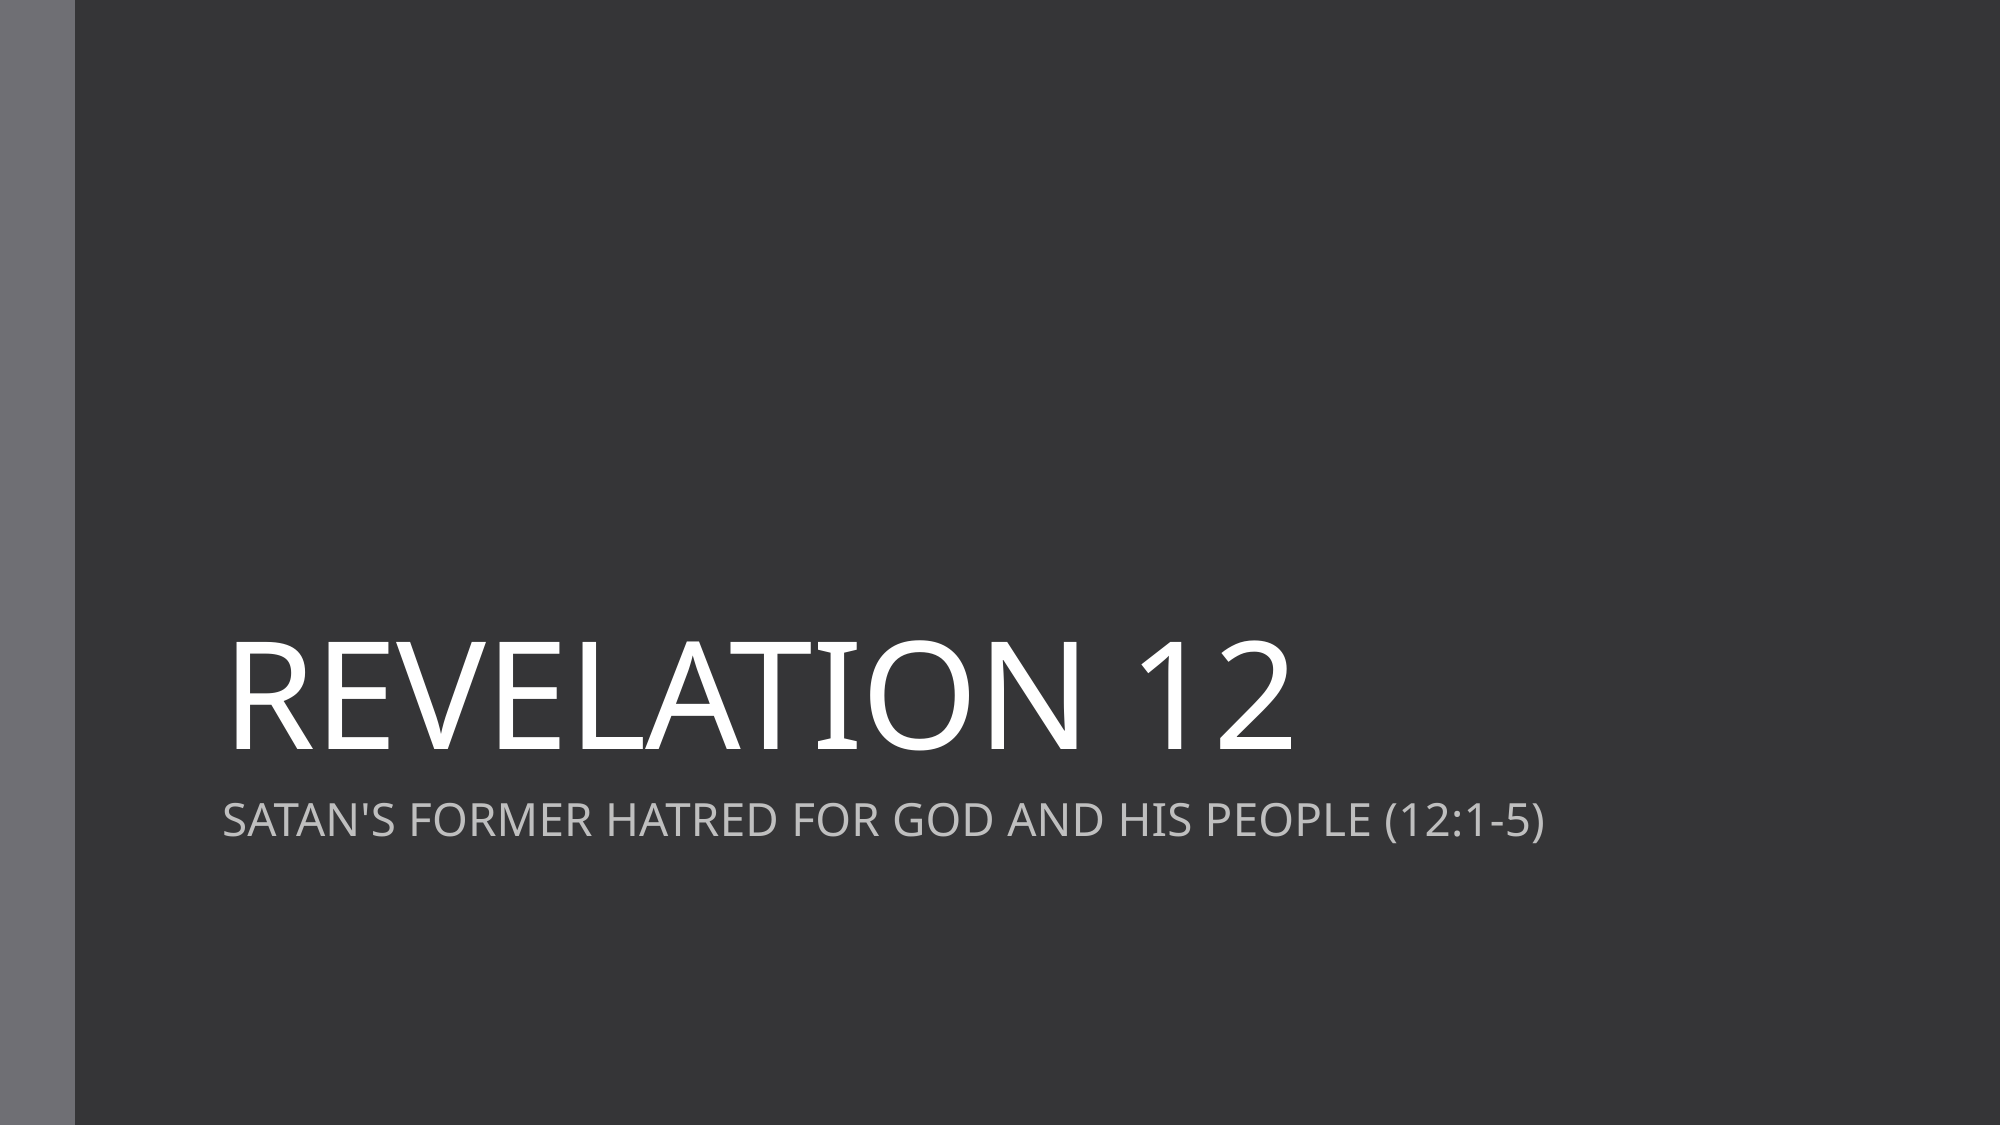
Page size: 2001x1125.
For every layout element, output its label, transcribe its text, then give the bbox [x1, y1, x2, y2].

title REVELATION 12 [206, 124, 1752, 787]
subtitle SATAN'S FORMER HATRED FOR GOD AND HIS PEOPLE (12:1-5) [206, 787, 1752, 1066]
